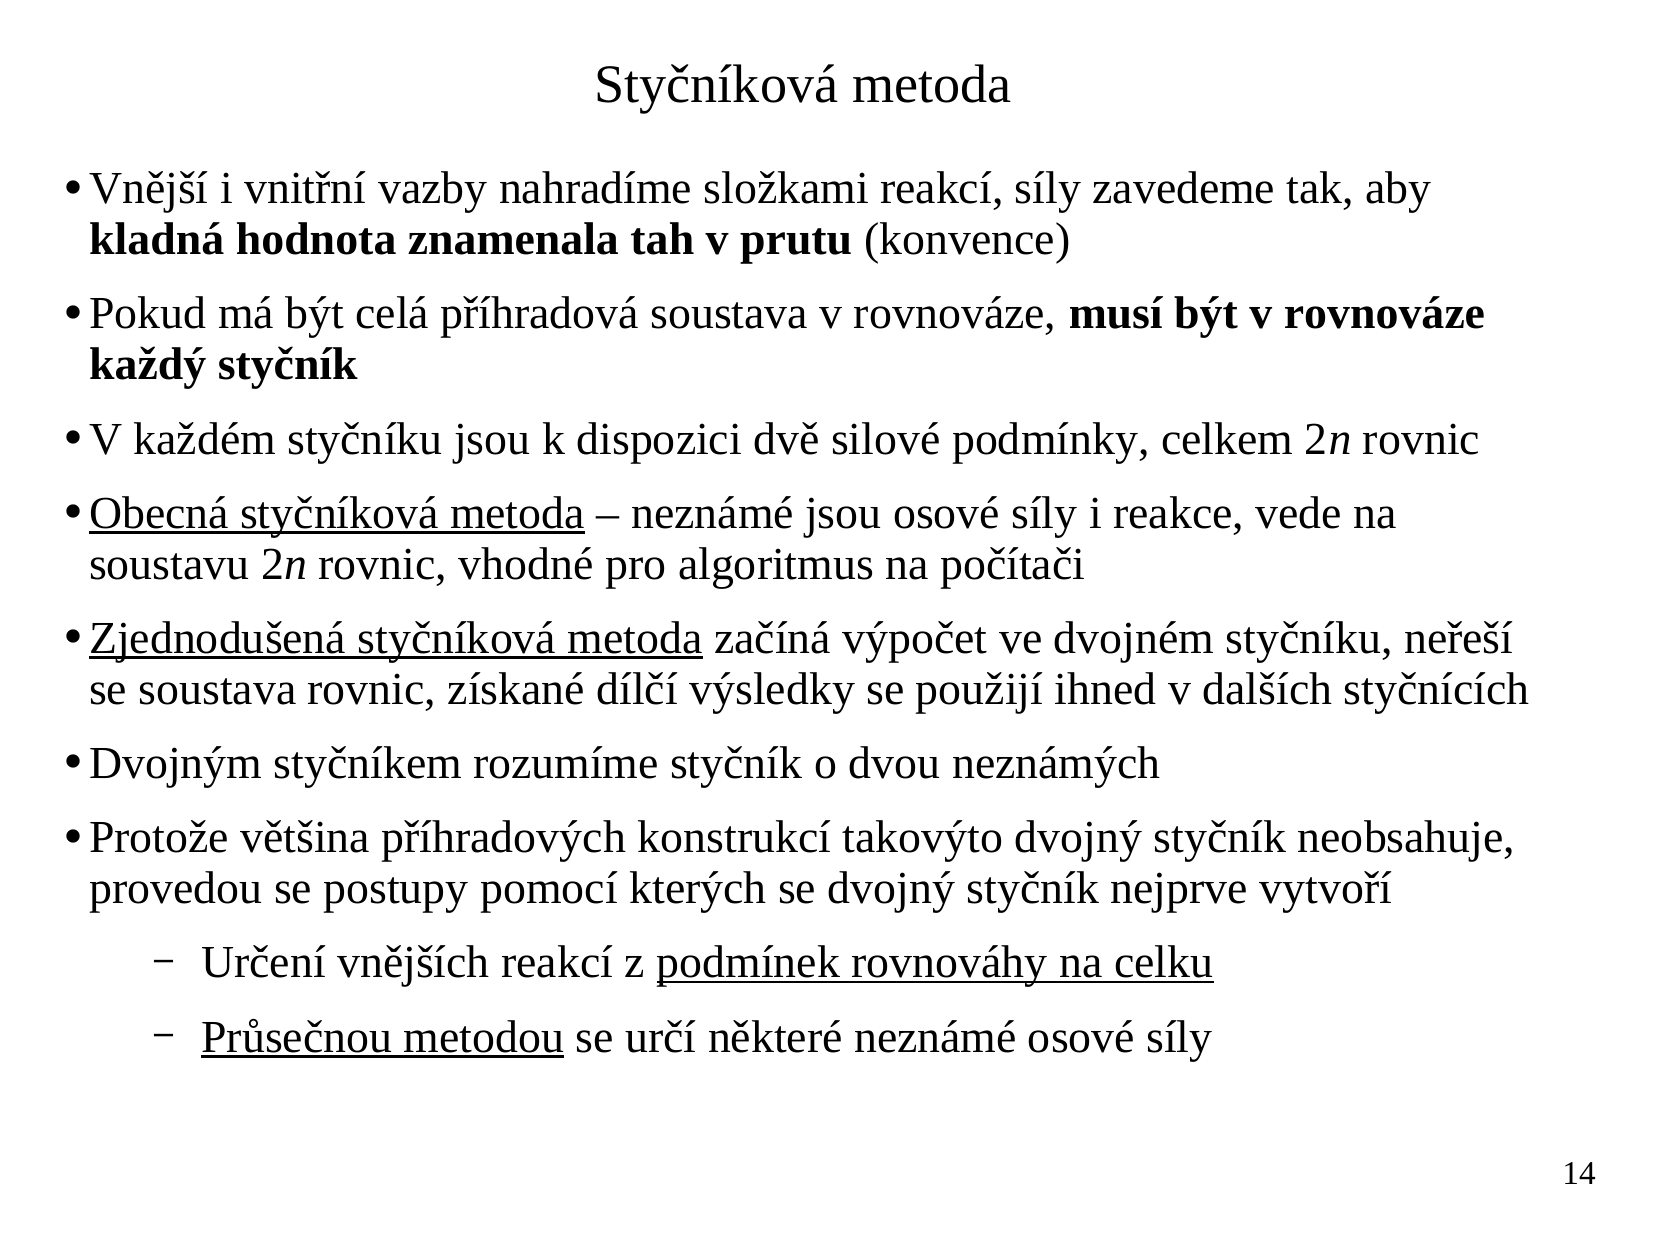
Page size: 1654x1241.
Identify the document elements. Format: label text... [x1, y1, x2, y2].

list Vnější i vnitřní vazby nahradíme složkami reakcí, síly zavedeme tak, aby kladná hodnota znamenala tah v prutu (konvence) Pokud má být celá příhradová soustava v rovnováze, musí být v rovnováze každý styčník V každém styčníku jsou k dispozici dvě silové podmínky, celkem 2n rovnic Obecná styčníková metoda – neznámé jsou osové síly i reakce, vede na soustavu 2n rovnic, vhodné pro algoritmus na počítači Zjednodušená styčníková metoda začíná výpočet ve dvojném styčníku, neřeší se soustava rovnic, získané dílčí výsledky se použijí ihned v dalších styčnících Dvojným styčníkem rozumíme styčník o dvou neznámých Protože většina příhradových konstrukcí takovýto dvojný styčník neobsahuje, provedou se postupy pomocí kterých se dvojný styčník nejprve vytvoří Určení vnějších reakcí z podmínek rovnováhy na celku Průsečnou metodou se určí některé neznámé osové síly [59, 163, 1548, 1143]
title Styčníková metoda [59, 0, 1548, 163]
